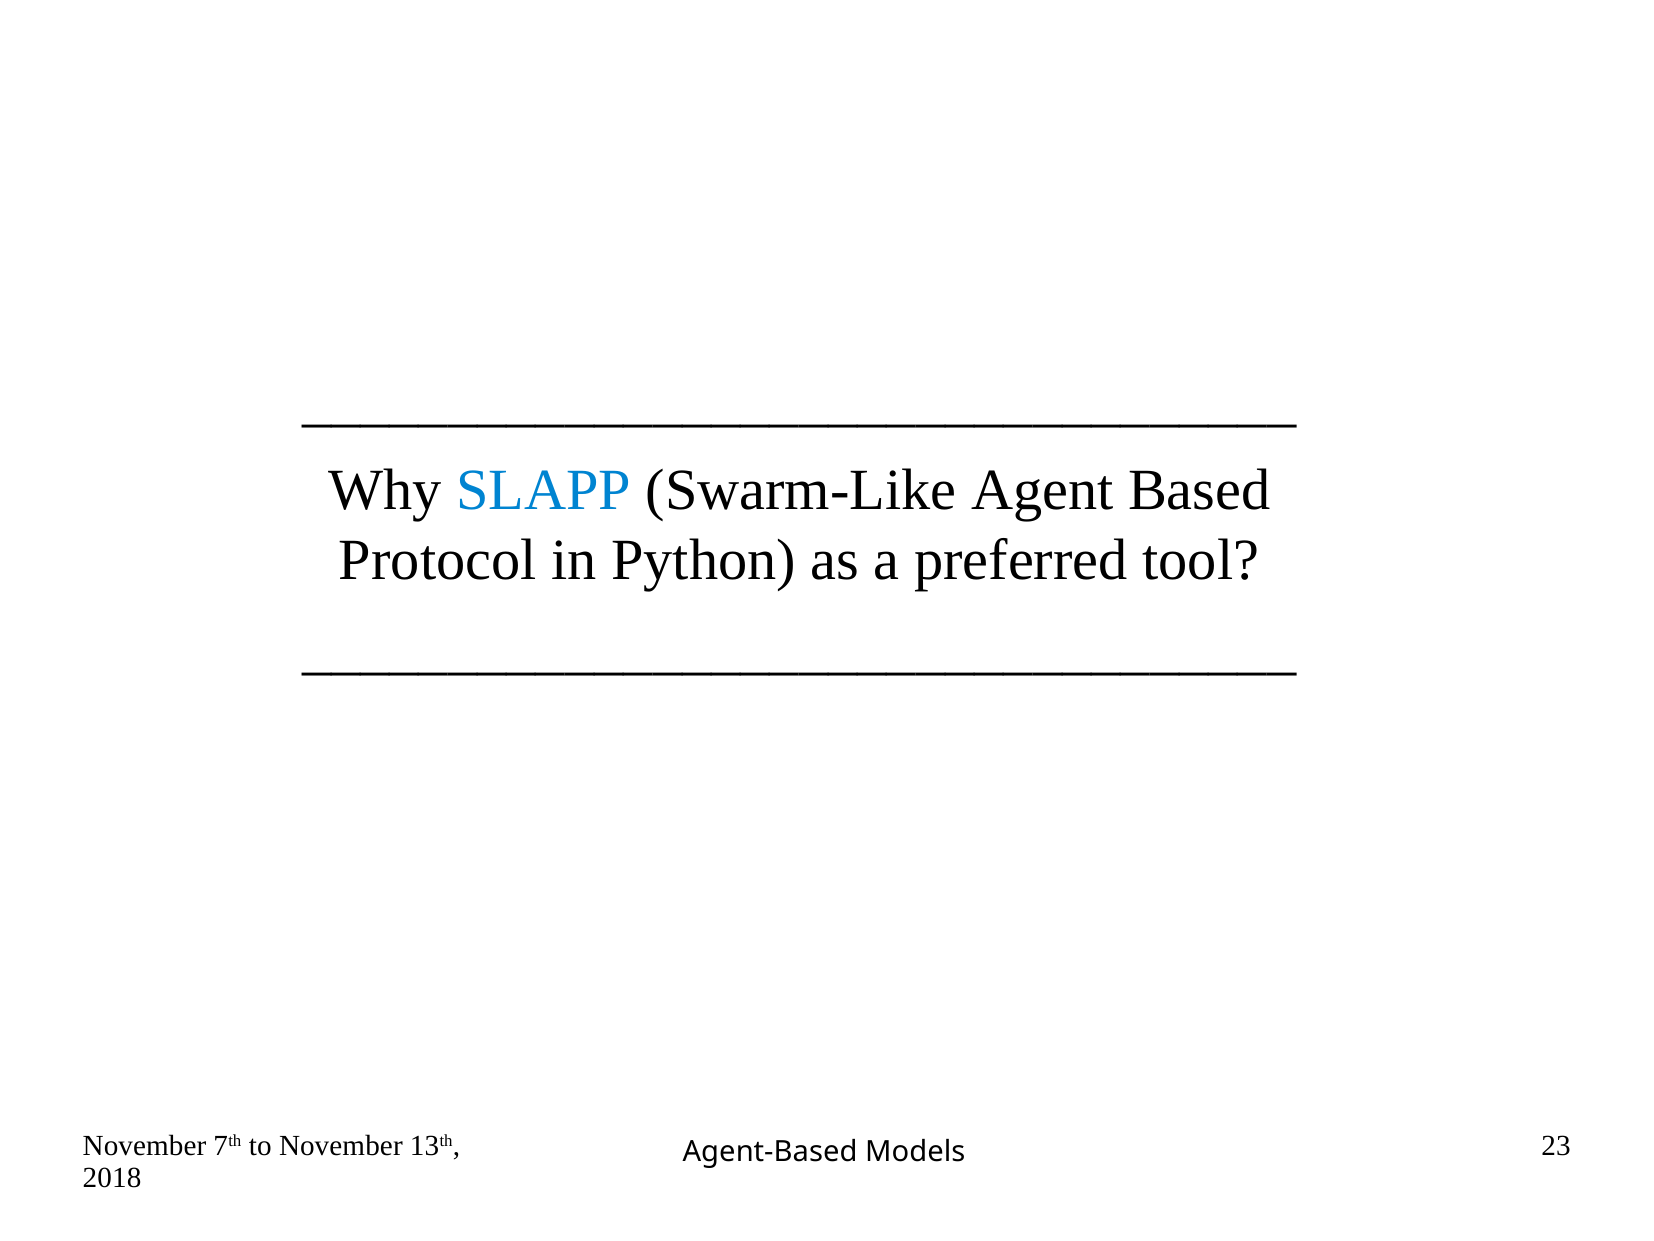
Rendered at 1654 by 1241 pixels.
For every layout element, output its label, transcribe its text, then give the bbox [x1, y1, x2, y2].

text_box __________________________________ Why SLAPP (Swarm-Like Agent Based Protocol in Python) as a preferred tool? __________________________________ [274, 355, 1325, 734]
